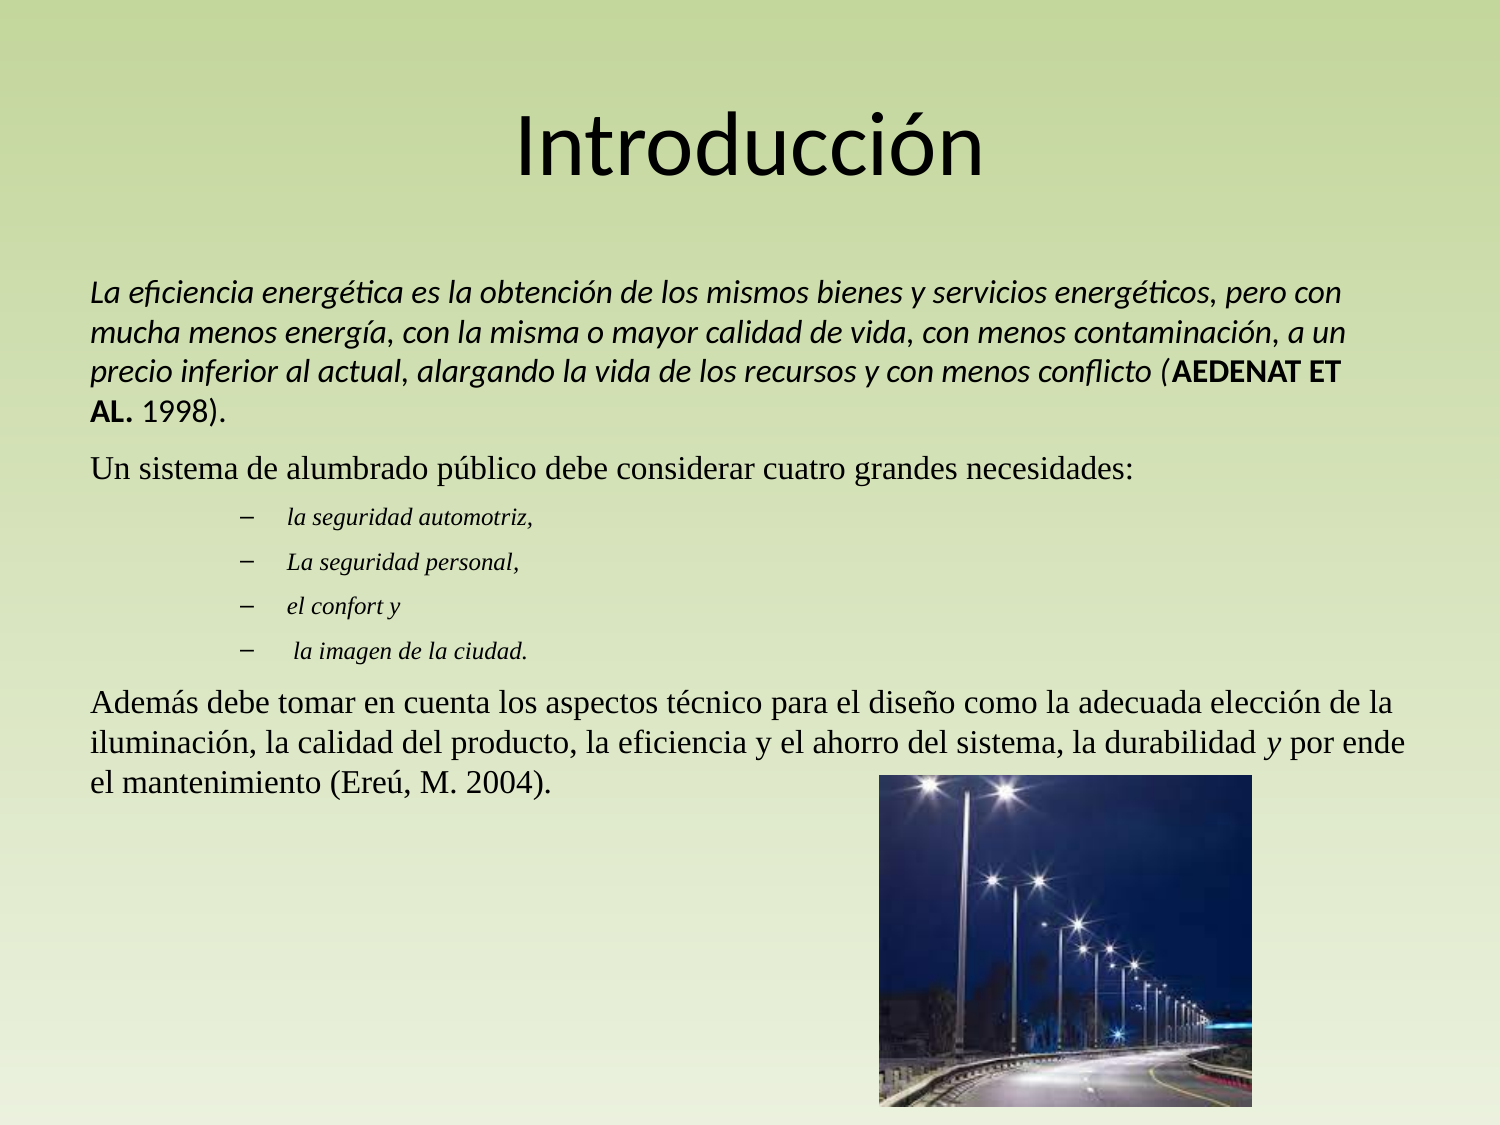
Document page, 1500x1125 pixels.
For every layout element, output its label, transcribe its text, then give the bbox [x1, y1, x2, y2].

title Introducción [75, 45, 1426, 233]
list La eficiencia energética es la obtención de los mismos bienes y servicios energéticos, pero con mucha menos energía, con la misma o mayor calidad de vida, con menos contaminación, a un precio inferior al actual, alargando la vida de los recursos y con menos conflicto (AEDENAT et al. 1998). Un sistema de alumbrado público debe considerar cuatro grandes necesidades: la seguridad automotriz, La seguridad personal, el confort y la imagen de la ciudad. Además debe tomar en cuenta los aspectos técnico para el diseño como la adecuada elección de la iluminación, la calidad del producto, la eficiencia y el ahorro del sistema, la durabilidad y por ende el mantenimiento (Ereú, M. 2004). [75, 262, 1426, 858]
picture [879, 775, 1252, 1107]
